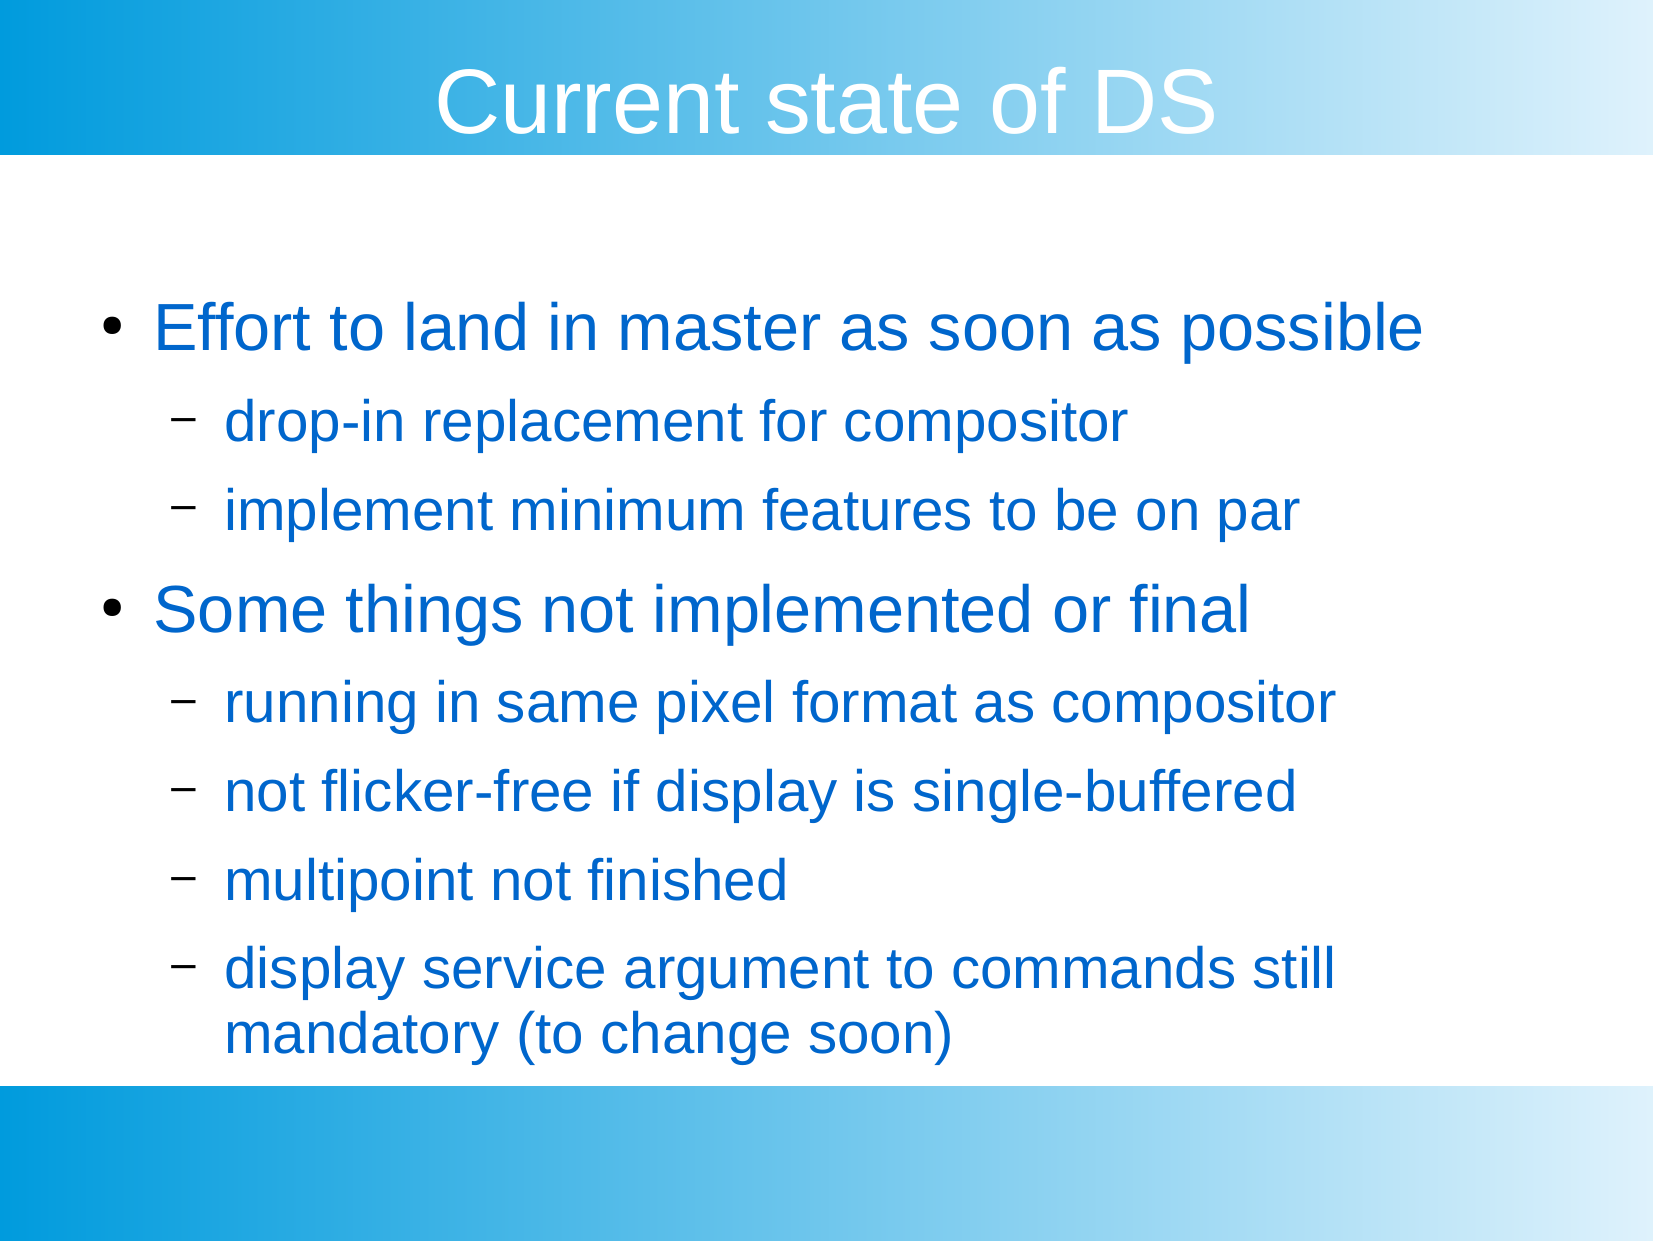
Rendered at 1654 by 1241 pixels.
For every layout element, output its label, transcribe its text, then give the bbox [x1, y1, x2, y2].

title Current state of DS [82, 49, 1571, 155]
list Effort to land in master as soon as possible drop-in replacement for compositor implement minimum features to be on par Some things not implemented or final running in same pixel format as compositor not flicker-free if display is single-buffered multipoint not finished display service argument to commands still mandatory (to change soon) [82, 290, 1571, 1010]
